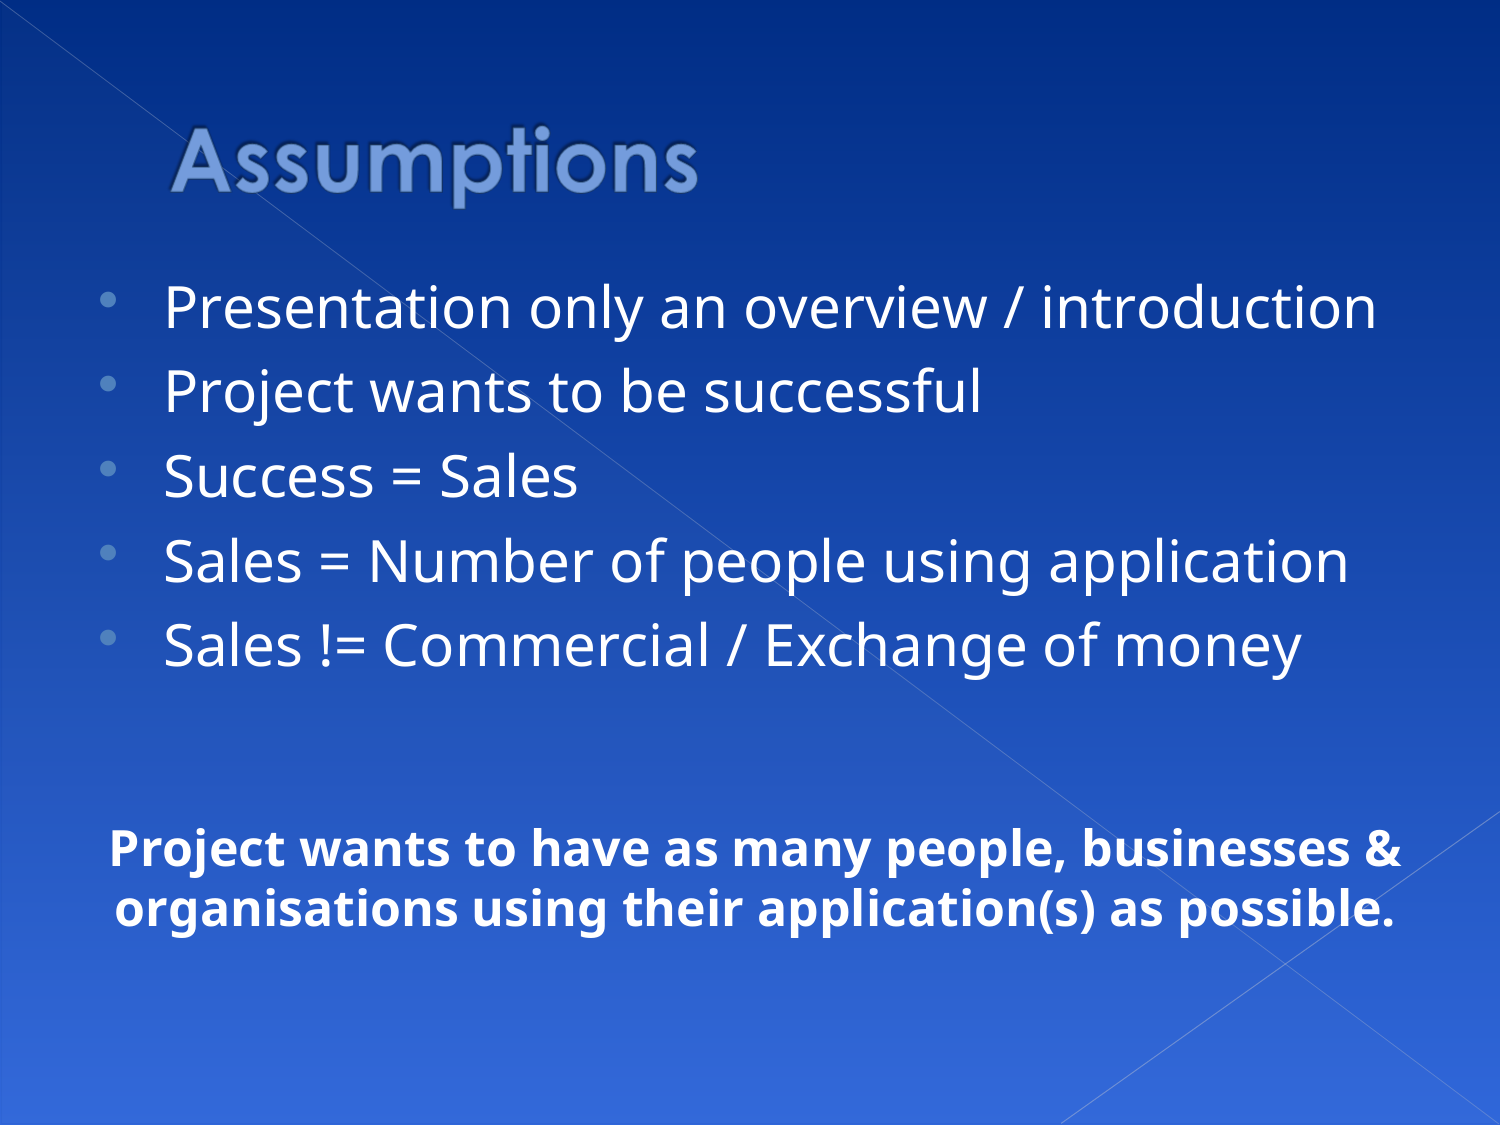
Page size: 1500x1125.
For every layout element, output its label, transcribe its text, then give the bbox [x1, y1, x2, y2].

list Presentation only an overview / introduction Project wants to be successful Success = Sales Sales = Number of people using application Sales != Commercial / Exchange of money [75, 262, 1426, 762]
text_box [73, 42, 1427, 275]
text_box Project wants to have as many people, businesses & organisations using their application(s) as possible. [82, 808, 1430, 944]
